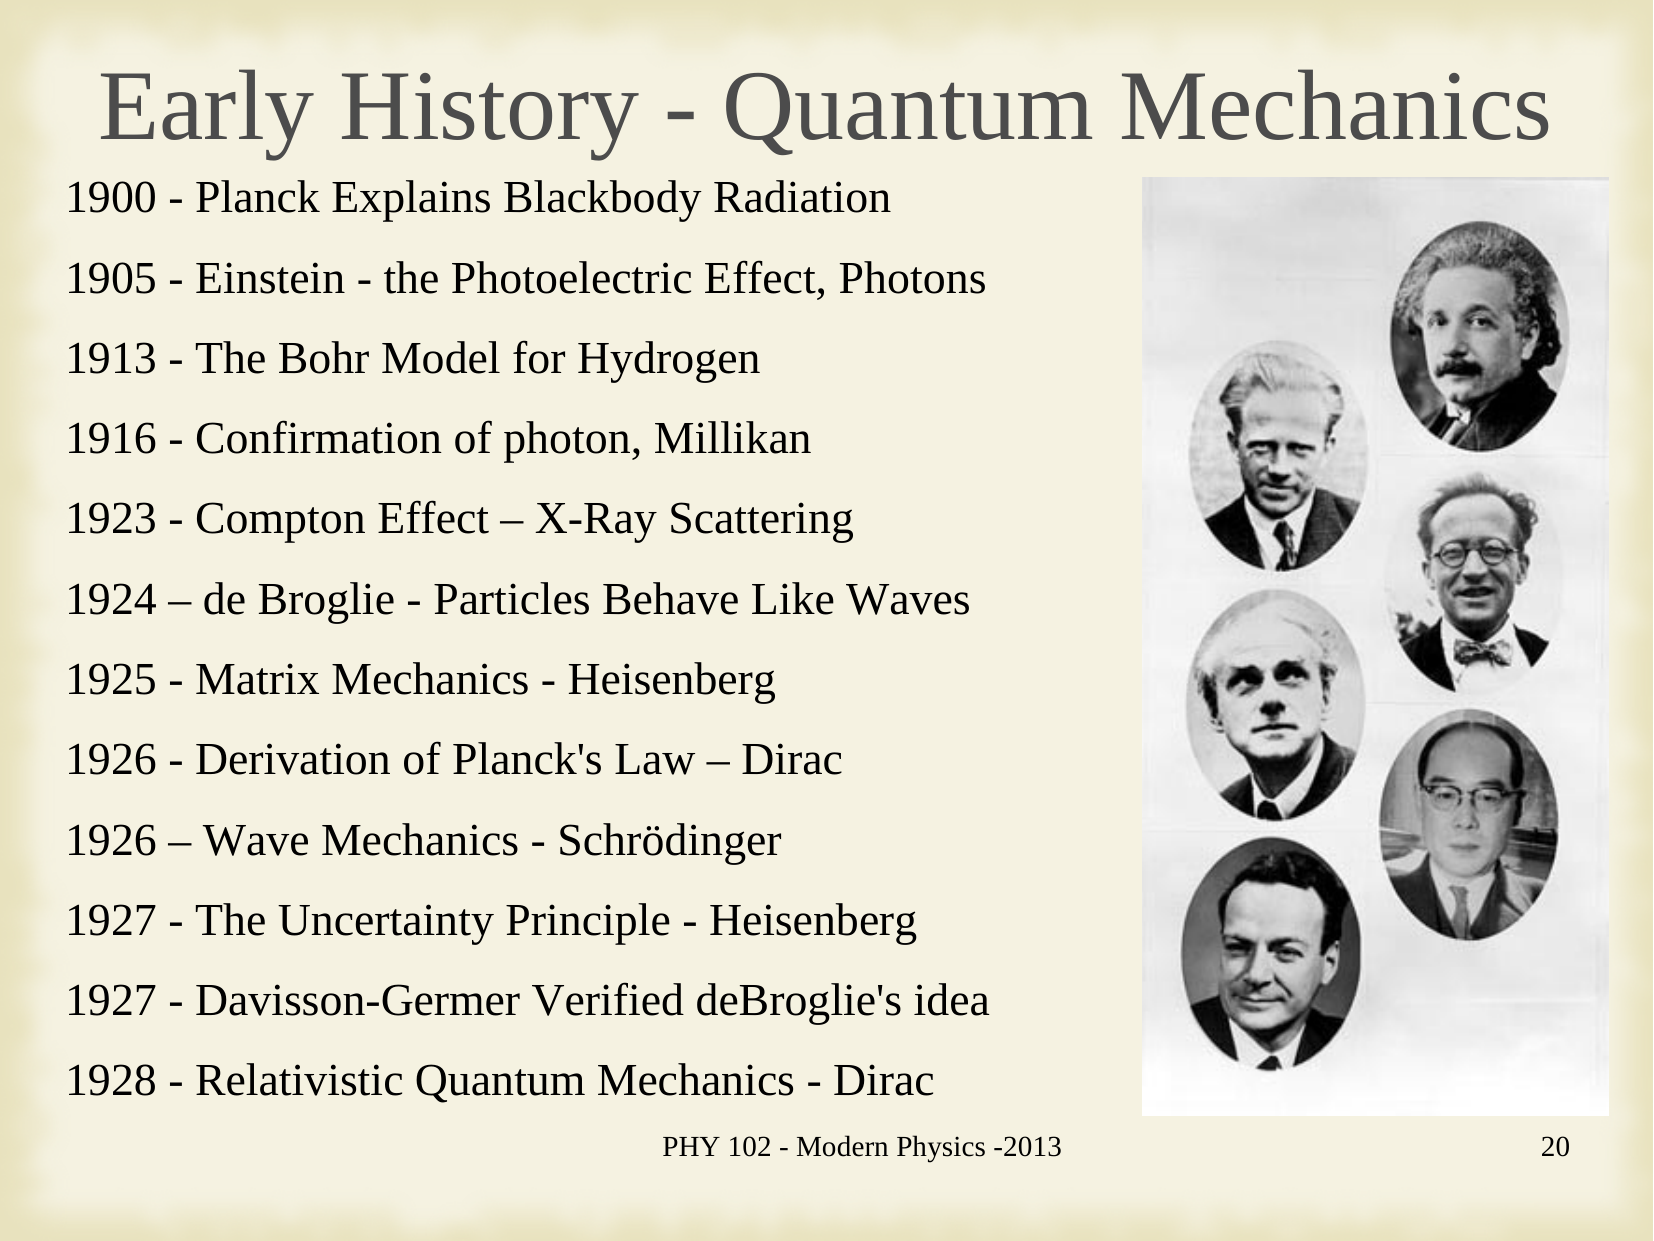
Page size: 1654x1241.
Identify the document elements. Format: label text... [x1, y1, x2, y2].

title Early History - Quantum Mechanics [82, 9, 1571, 202]
list 1900 - Planck Explains Blackbody Radiation 1905 - Einstein - the Photoelectric Effect, Photons 1913 - The Bohr Model for Hydrogen 1916 - Confirmation of photon, Millikan 1923 - Compton Effect – X-Ray Scattering 1924 – de Broglie - Particles Behave Like Waves 1925 - Matrix Mechanics - Heisenberg 1926 - Derivation of Planck's Law – Dirac 1926 – Wave Mechanics - Schrödinger 1927 - The Uncertainty Principle - Heisenberg 1927 - Davisson-Germer Verified deBroglie's idea 1928 - Relativistic Quantum Mechanics - Dirac [47, 172, 1128, 1110]
picture [0, 0, 1653, 1241]
